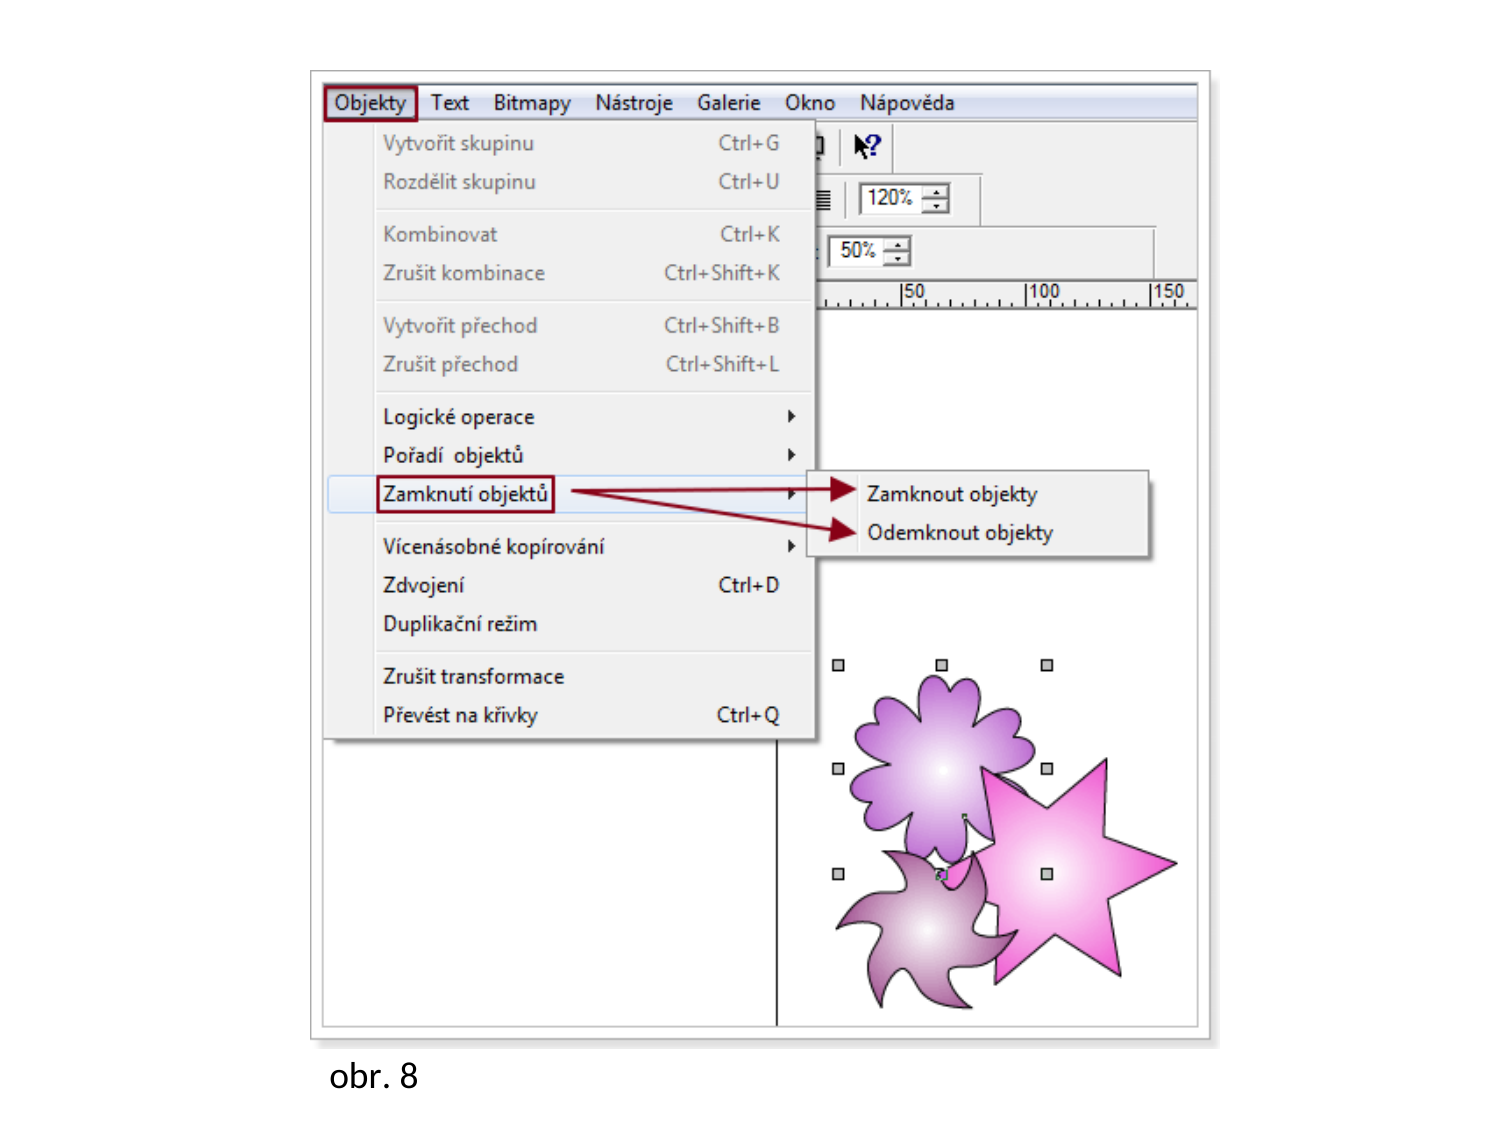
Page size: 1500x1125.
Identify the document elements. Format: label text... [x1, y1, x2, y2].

text_box obr. 8 [314, 1049, 681, 1104]
picture [310, 70, 1220, 1049]
